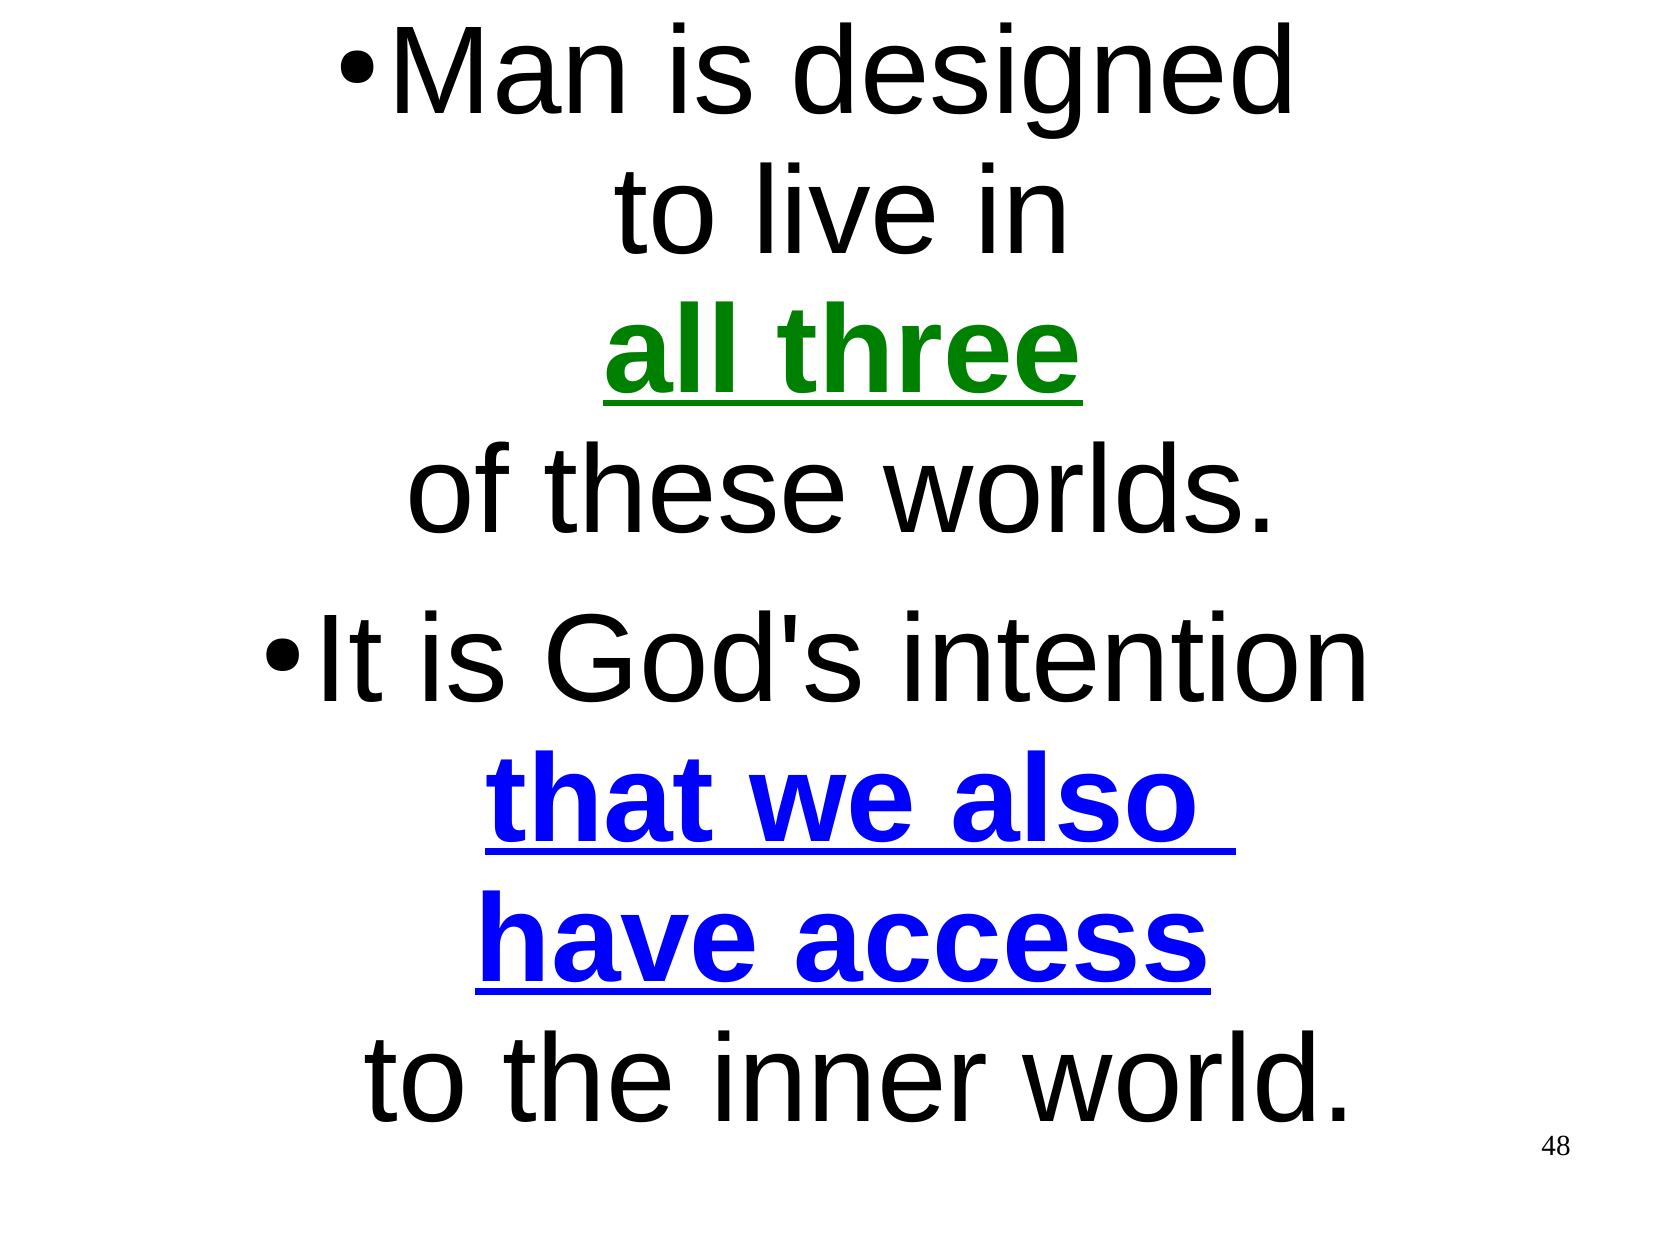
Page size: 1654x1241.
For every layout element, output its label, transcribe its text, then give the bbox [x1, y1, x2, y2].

list Man is designed to live in all three of these worlds. It is God's intention that we also have access to the inner world. [0, 0, 1651, 1238]
